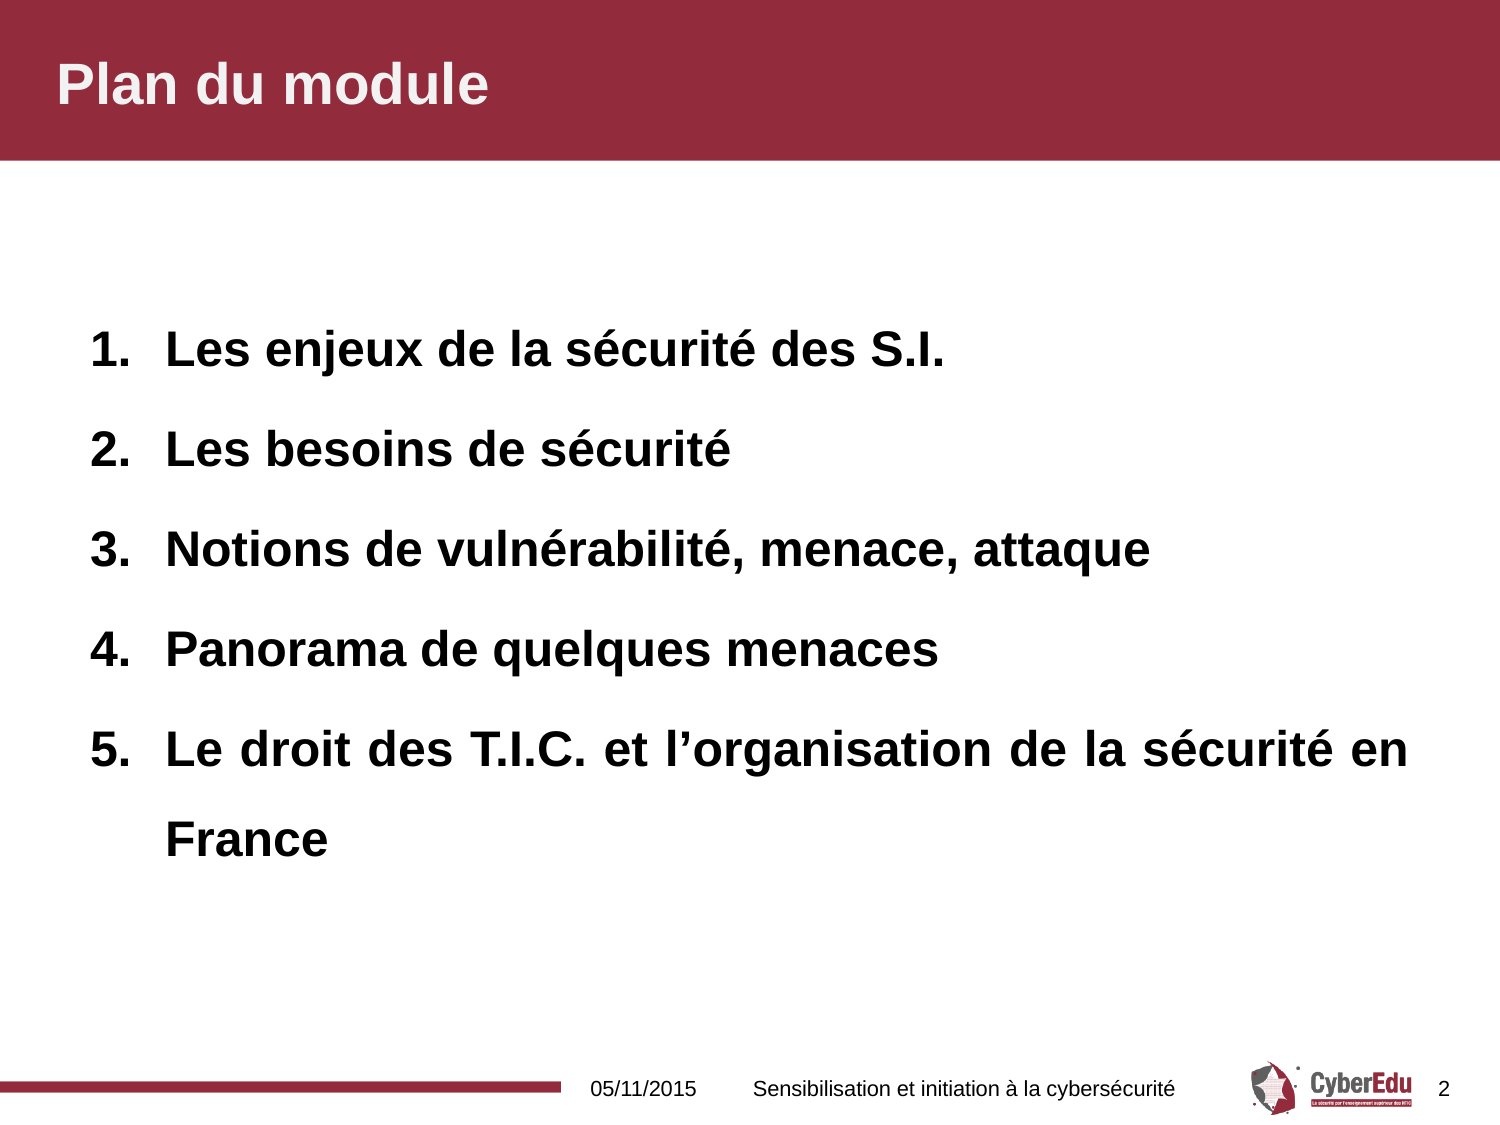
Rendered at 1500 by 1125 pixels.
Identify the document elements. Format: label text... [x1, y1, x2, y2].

slide_number 05/11/2015 [561, 1057, 727, 1118]
title Plan du module [41, 1, 1471, 161]
footer Sensibilisation et initiation à la cybersécurité [738, 1057, 1236, 1118]
slide_number <numéro> [1423, 1057, 1495, 1118]
picture [1246, 1060, 1412, 1115]
list Les enjeux de la sécurité des S.I. Les besoins de sécurité Notions de vulnérabilité, menace, attaque Panorama de quelques menaces Le droit des T.I.C. et l’organisation de la sécurité en France [75, 278, 1425, 1035]
